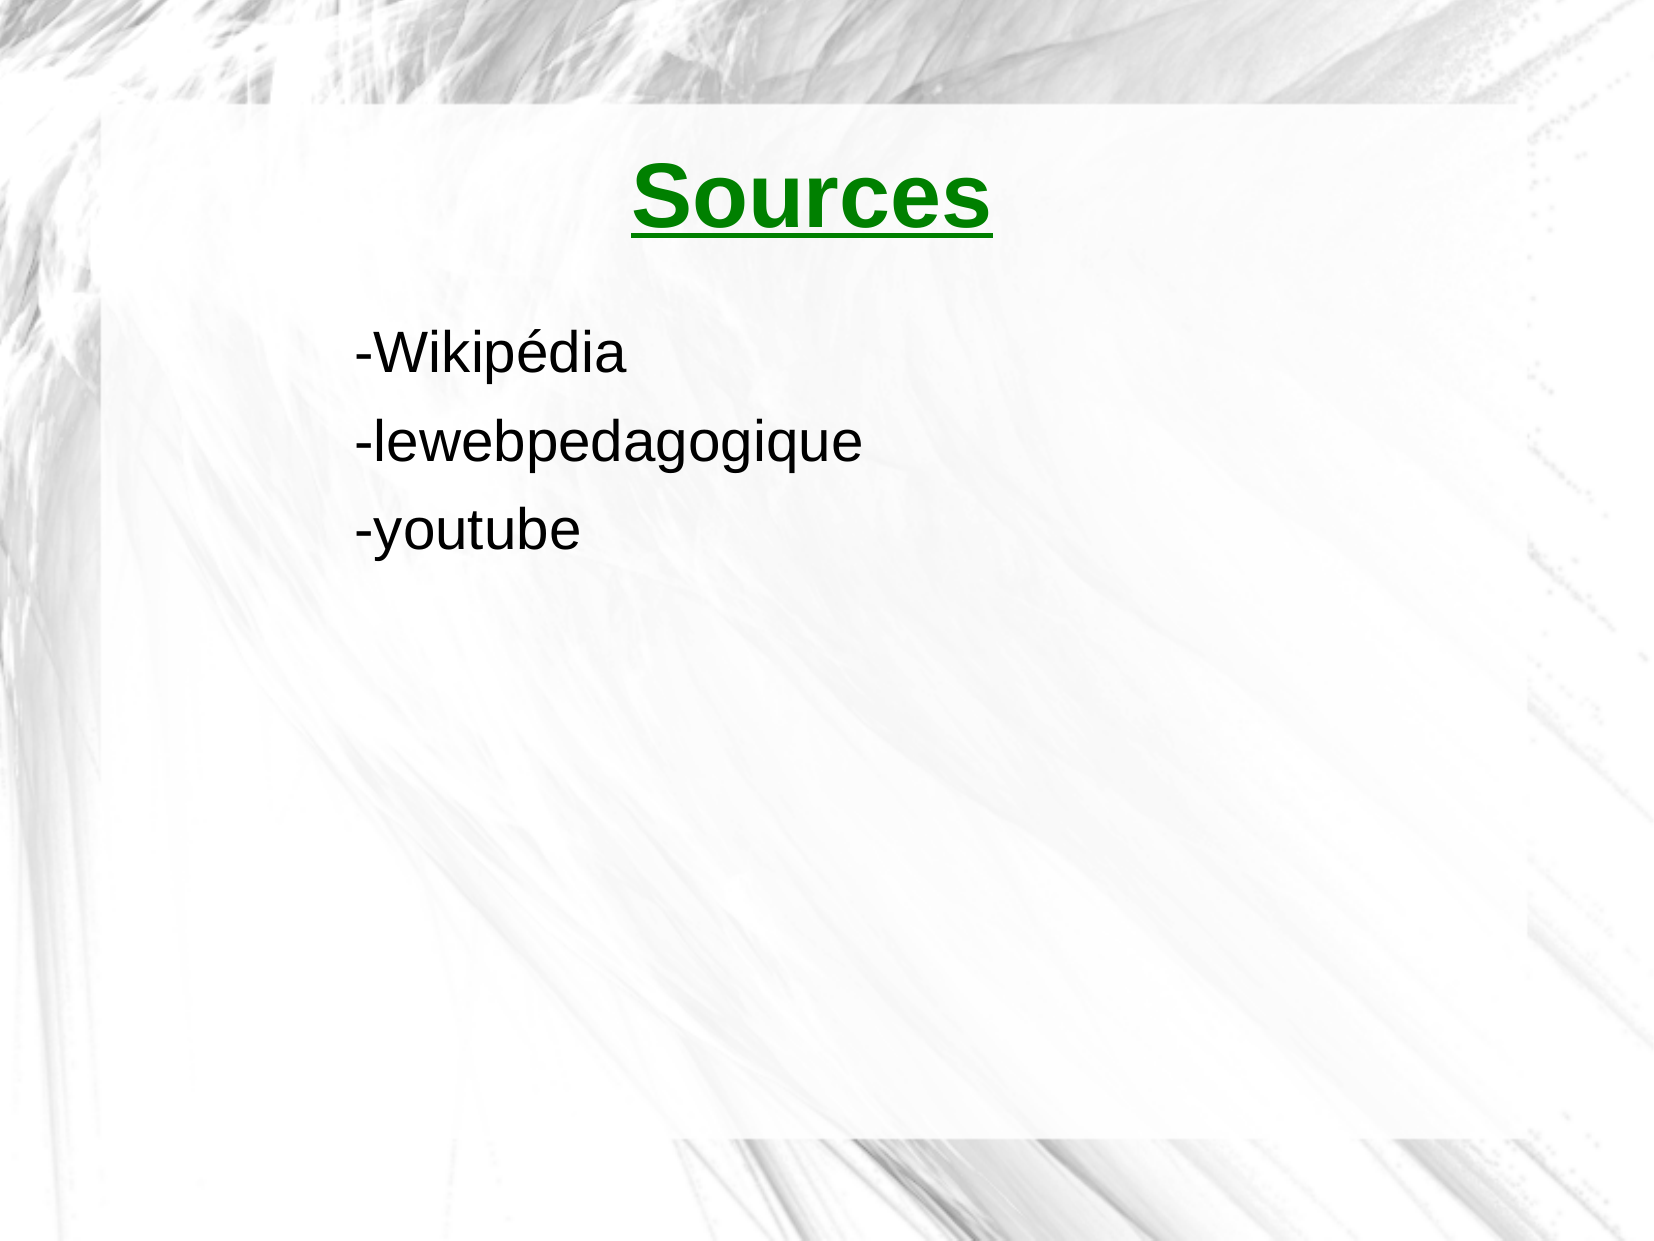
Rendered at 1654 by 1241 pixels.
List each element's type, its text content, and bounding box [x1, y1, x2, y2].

title Sources [118, 112, 1506, 281]
picture [0, 0, 1654, 1241]
list -Wikipédia -lewebpedagogique -youtube [118, 319, 1571, 1139]
